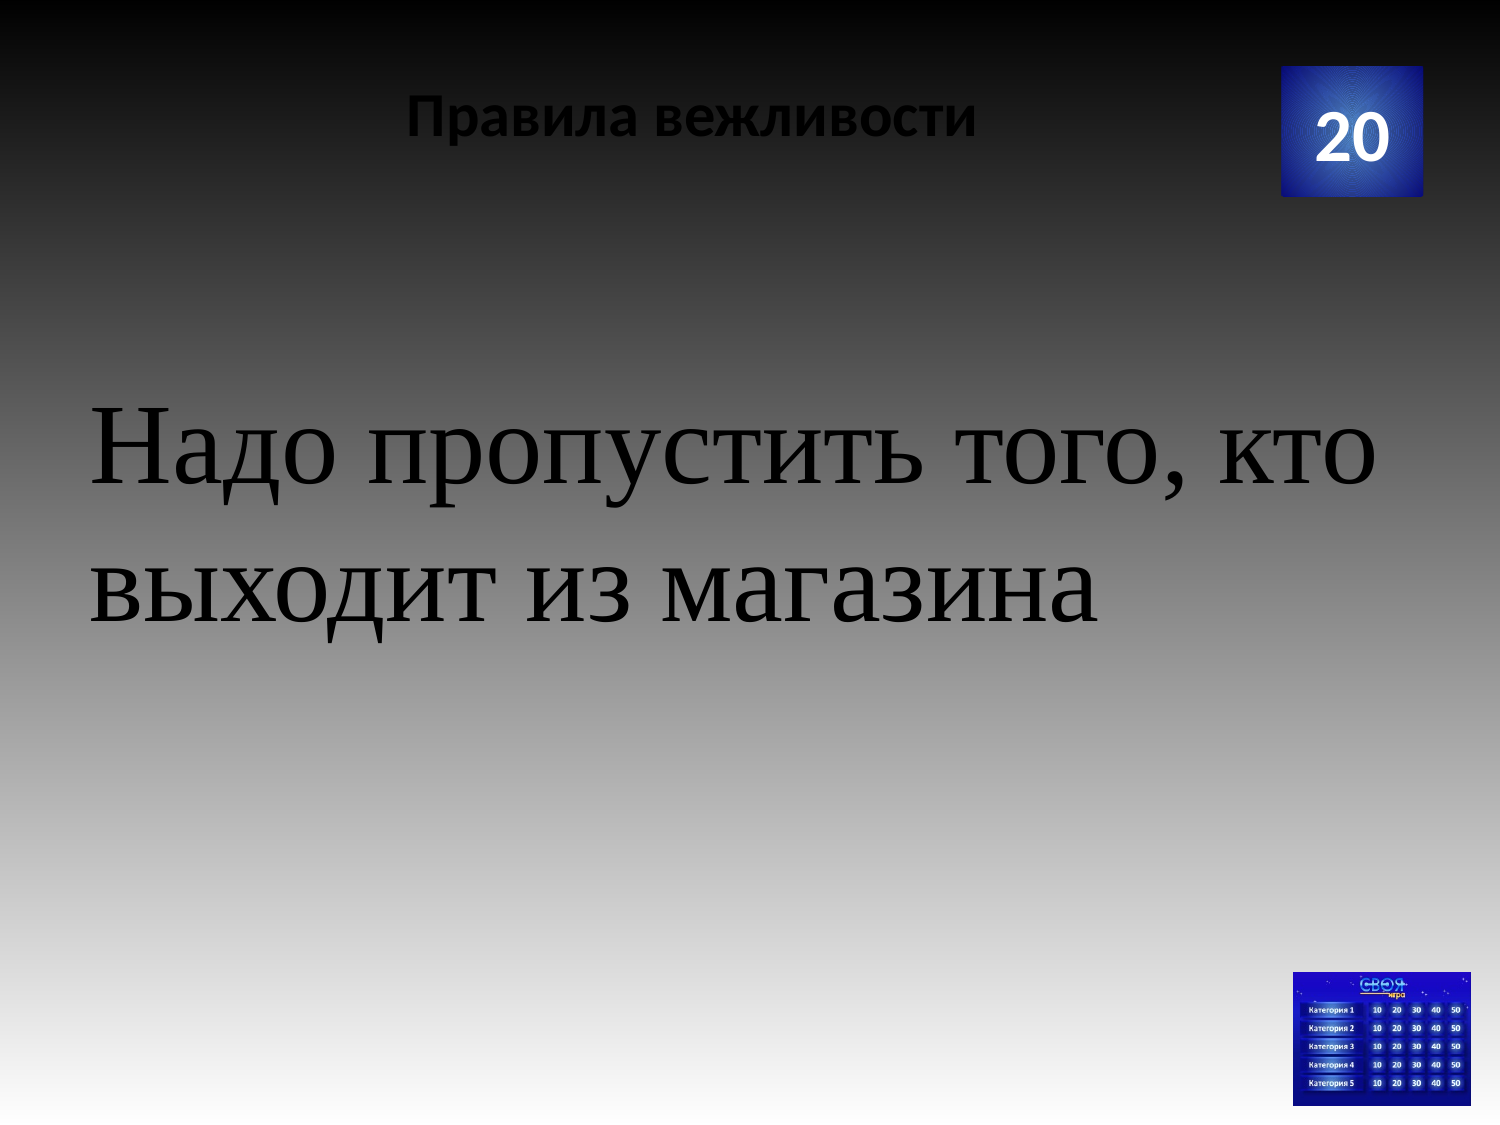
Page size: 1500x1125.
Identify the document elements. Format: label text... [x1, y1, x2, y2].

title Правила вежливости [101, 66, 1285, 254]
picture [1293, 972, 1471, 1106]
list Надо пропустить того, кто выходит из магазина [75, 361, 1425, 1000]
text_box 20 [1281, 66, 1424, 197]
